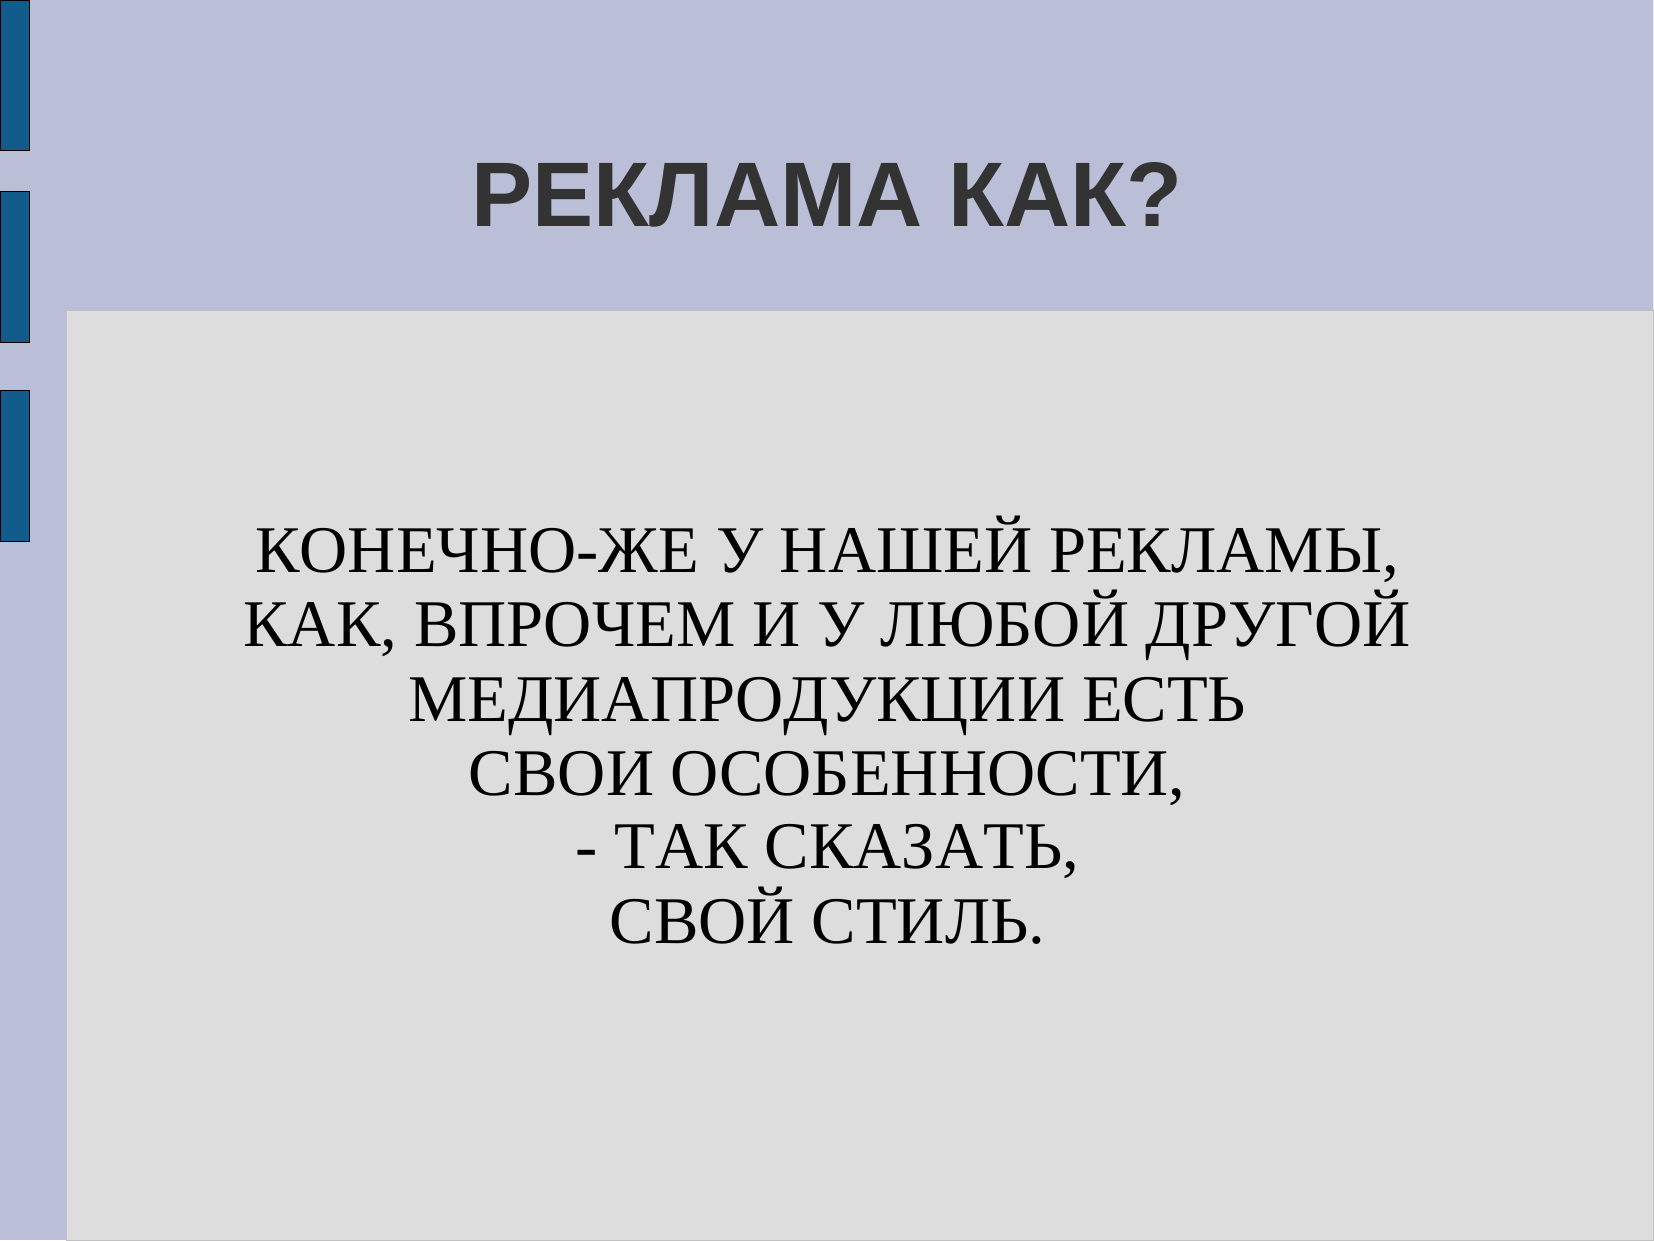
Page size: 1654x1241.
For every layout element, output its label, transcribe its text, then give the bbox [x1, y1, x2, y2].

title РЕКЛАМА КАК? [121, 91, 1534, 299]
subtitle КОНЕЧНО-ЖЕ У НАШЕЙ РЕКЛАМЫ, КАК, ВПРОЧЕМ И У ЛЮБОЙ ДРУГОЙ МЕДИАПРОДУКЦИИ ЕСТЬ СВОИ ОСОБЕННОСТИ, - ТАК СКАЗАТЬ, СВОЙ СТИЛЬ. [121, 344, 1534, 1127]
